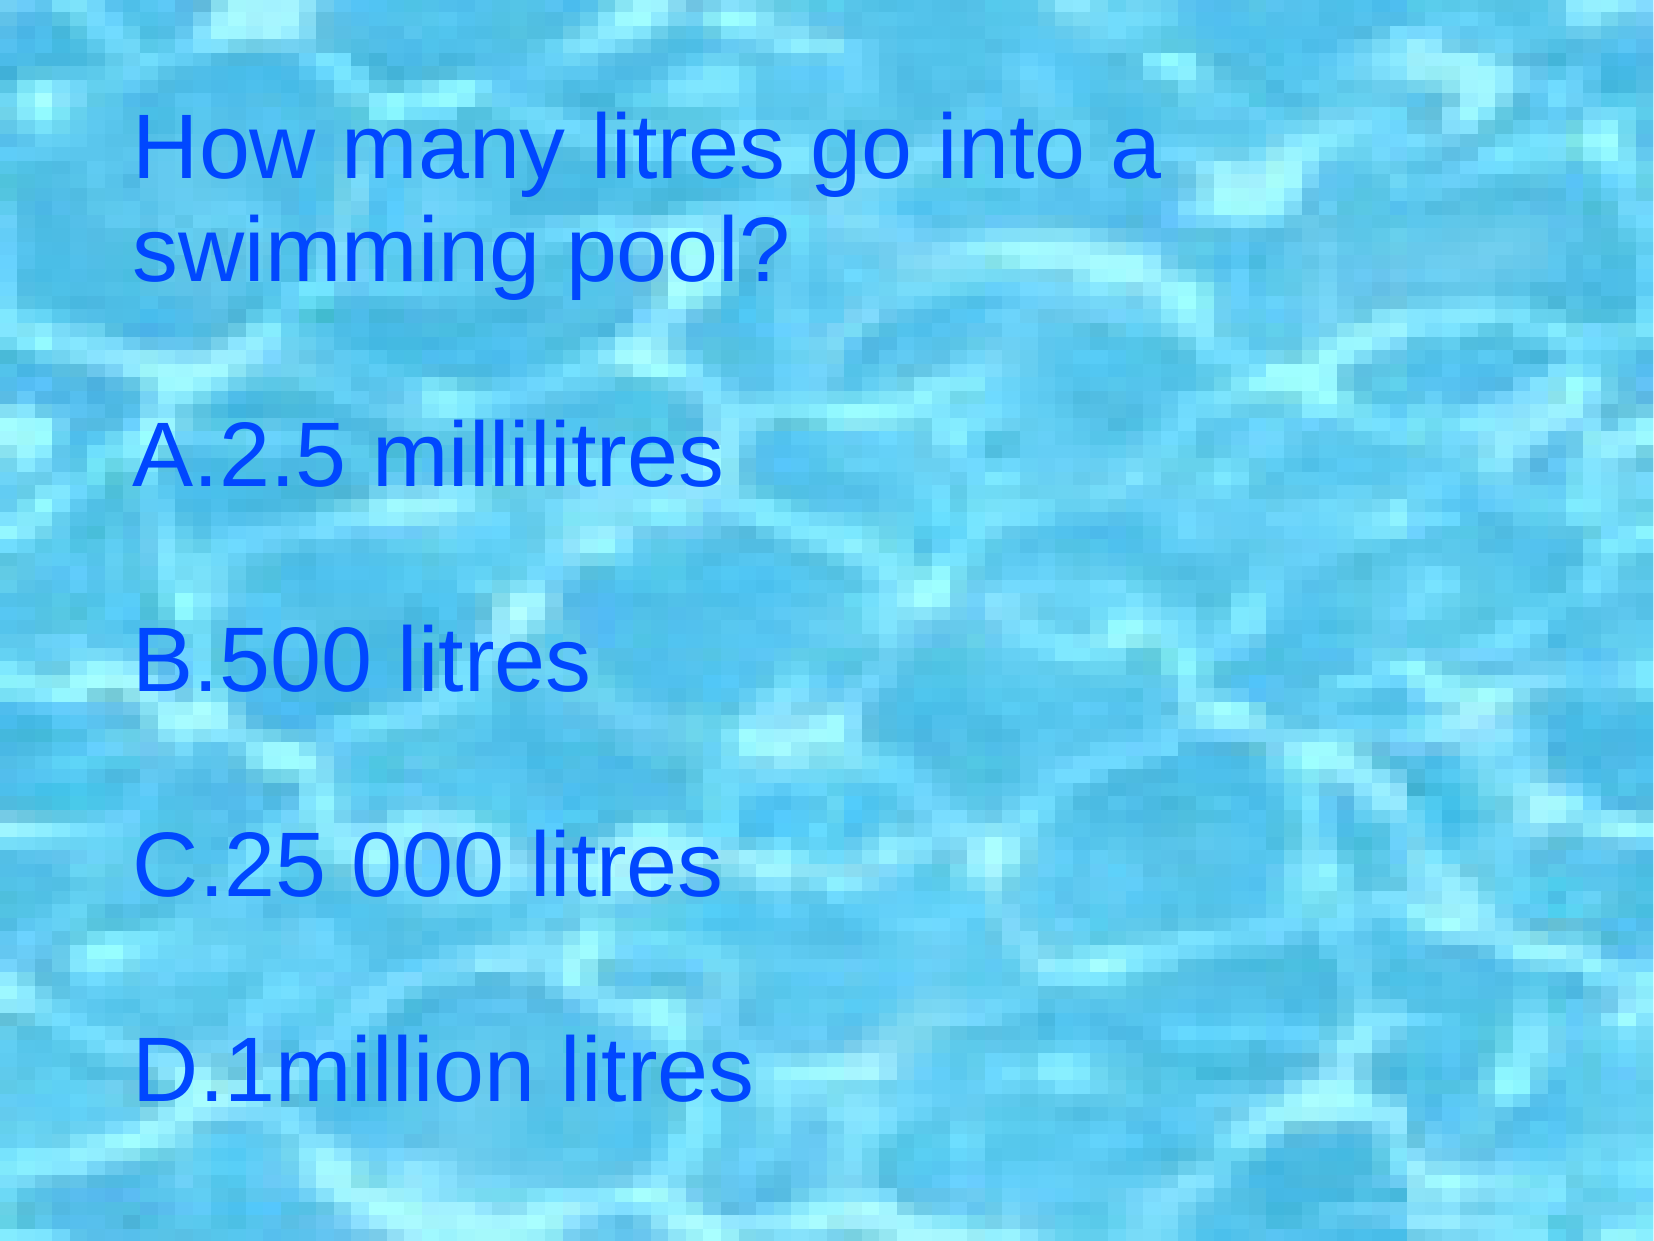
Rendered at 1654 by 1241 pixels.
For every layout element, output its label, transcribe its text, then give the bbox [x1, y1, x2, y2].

text_box How many litres go into a swimming pool? A.2.5 millilitres B.500 litres C.25 000 litres D.1million litres [118, 88, 1595, 1129]
picture [0, 0, 1654, 1241]
